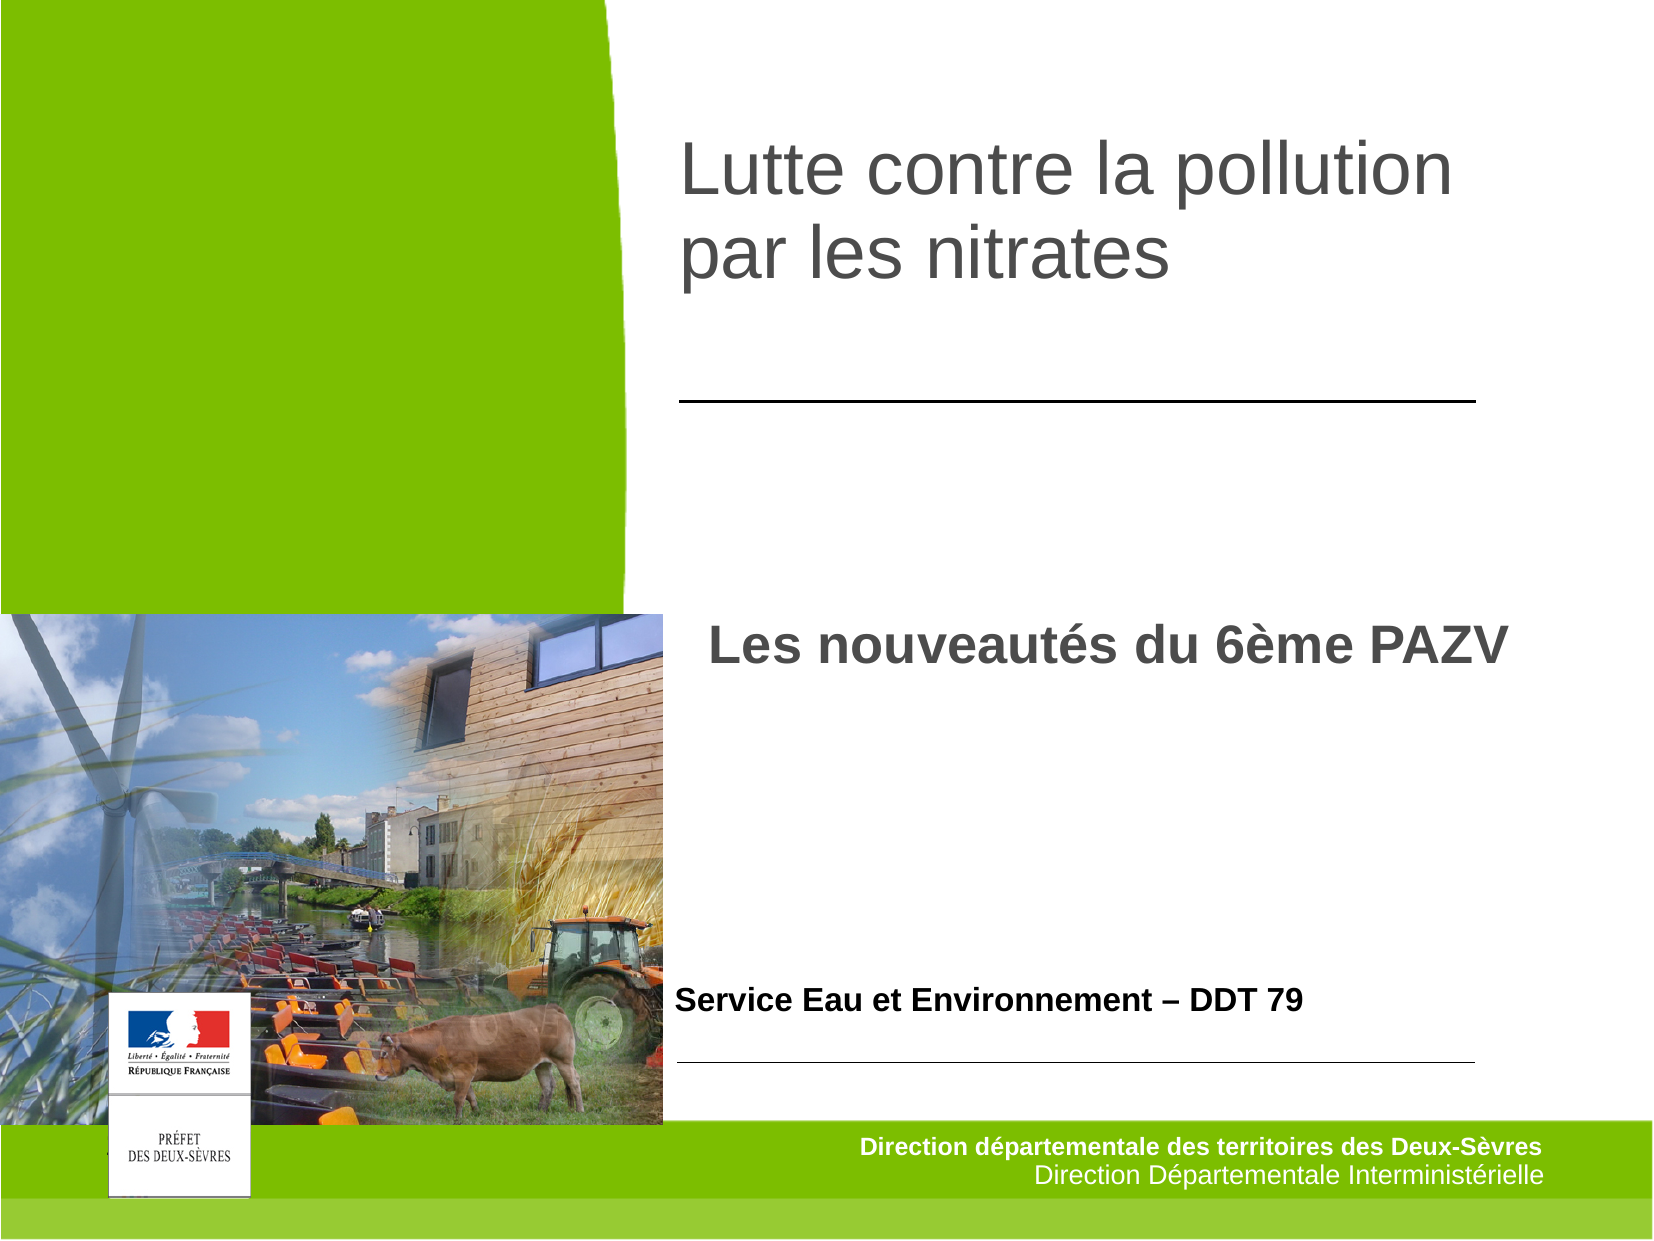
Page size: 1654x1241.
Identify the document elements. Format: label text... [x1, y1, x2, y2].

text_box Direction départementale des territoires des Deux-Sèvres Direction Départementale Interministérielle [620, 1125, 1559, 1211]
title Lutte contre la pollution par les nitrates [679, 126, 1506, 295]
text_box Les nouveautés du 6ème PAZV [708, 582, 1569, 708]
picture [0, 0, 1654, 1241]
text_box Service Eau et Environnement – DDT 79 [639, 974, 1477, 1063]
